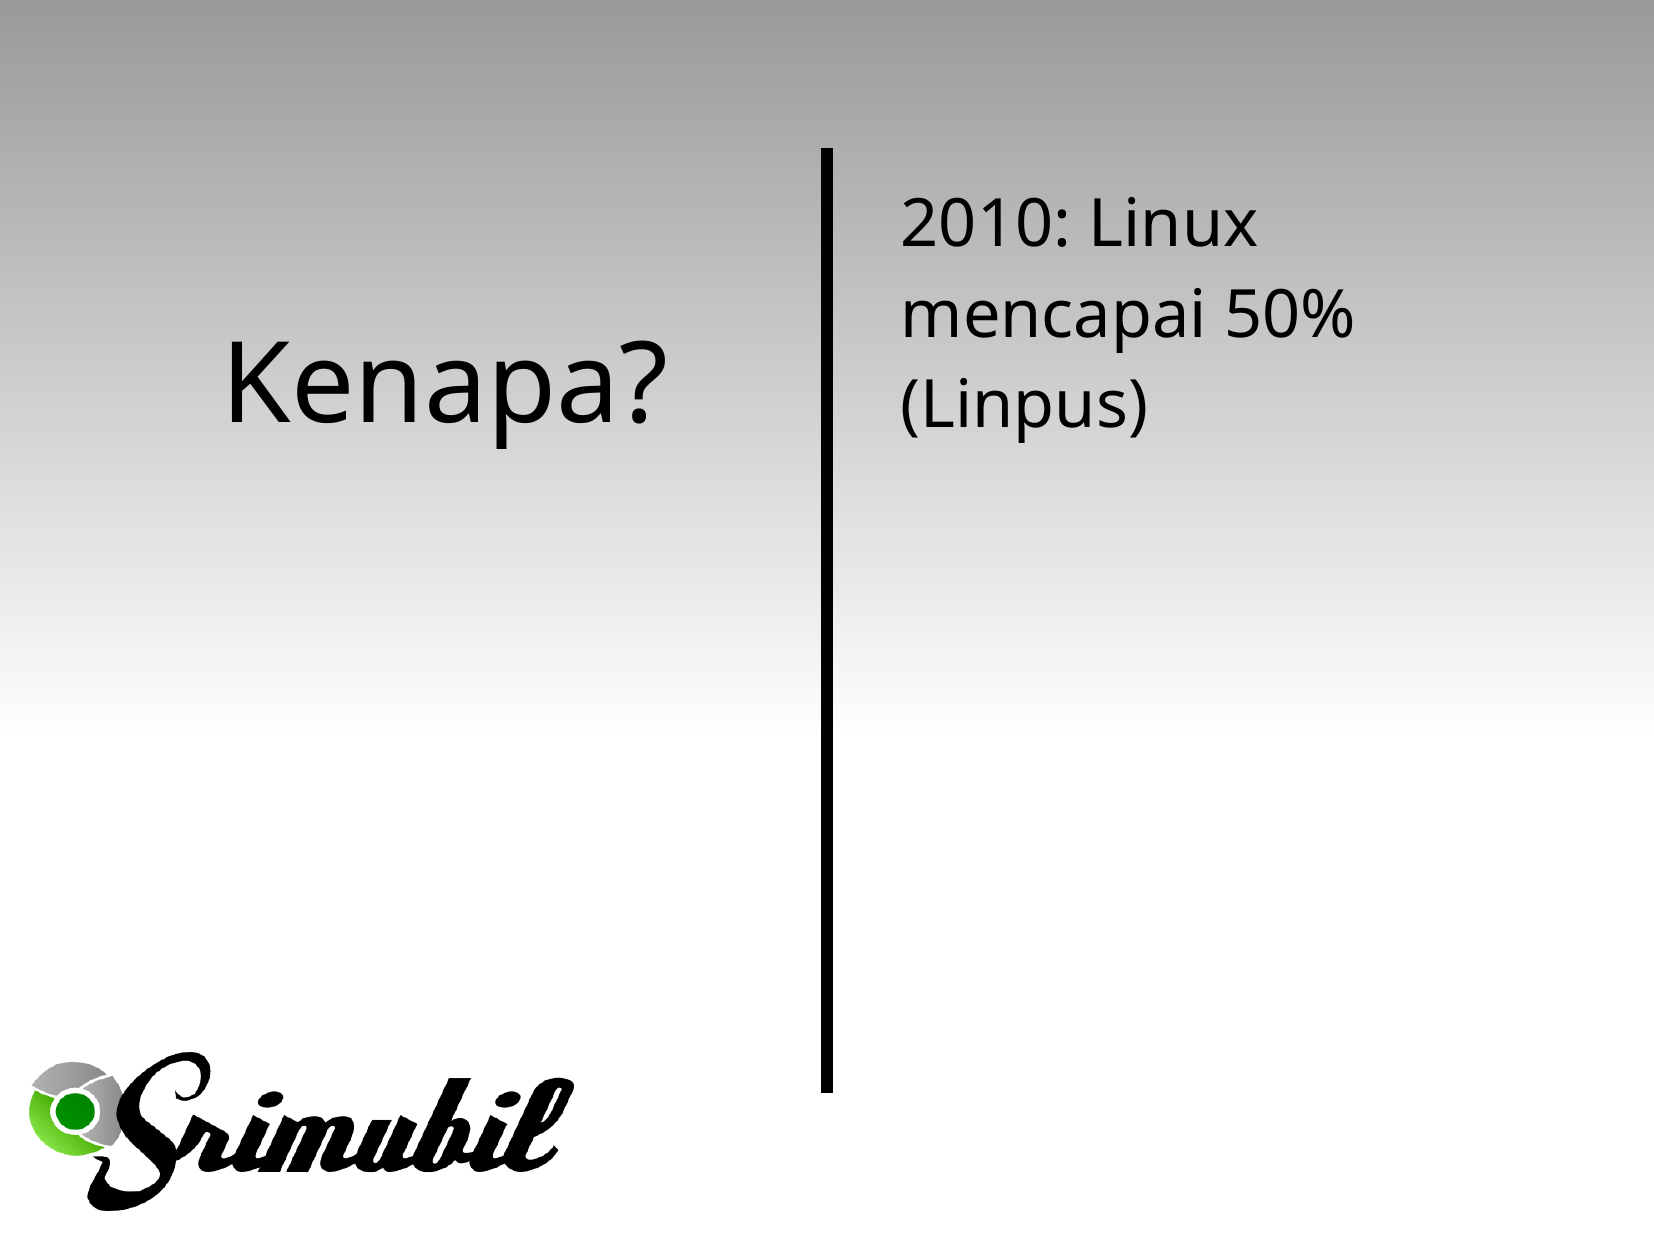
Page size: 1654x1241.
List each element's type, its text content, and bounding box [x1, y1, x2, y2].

text_box Kenapa? [206, 295, 625, 451]
text_box 2010: Linux mencapai 50% (Linpus) [885, 167, 1536, 621]
picture [29, 1052, 574, 1211]
